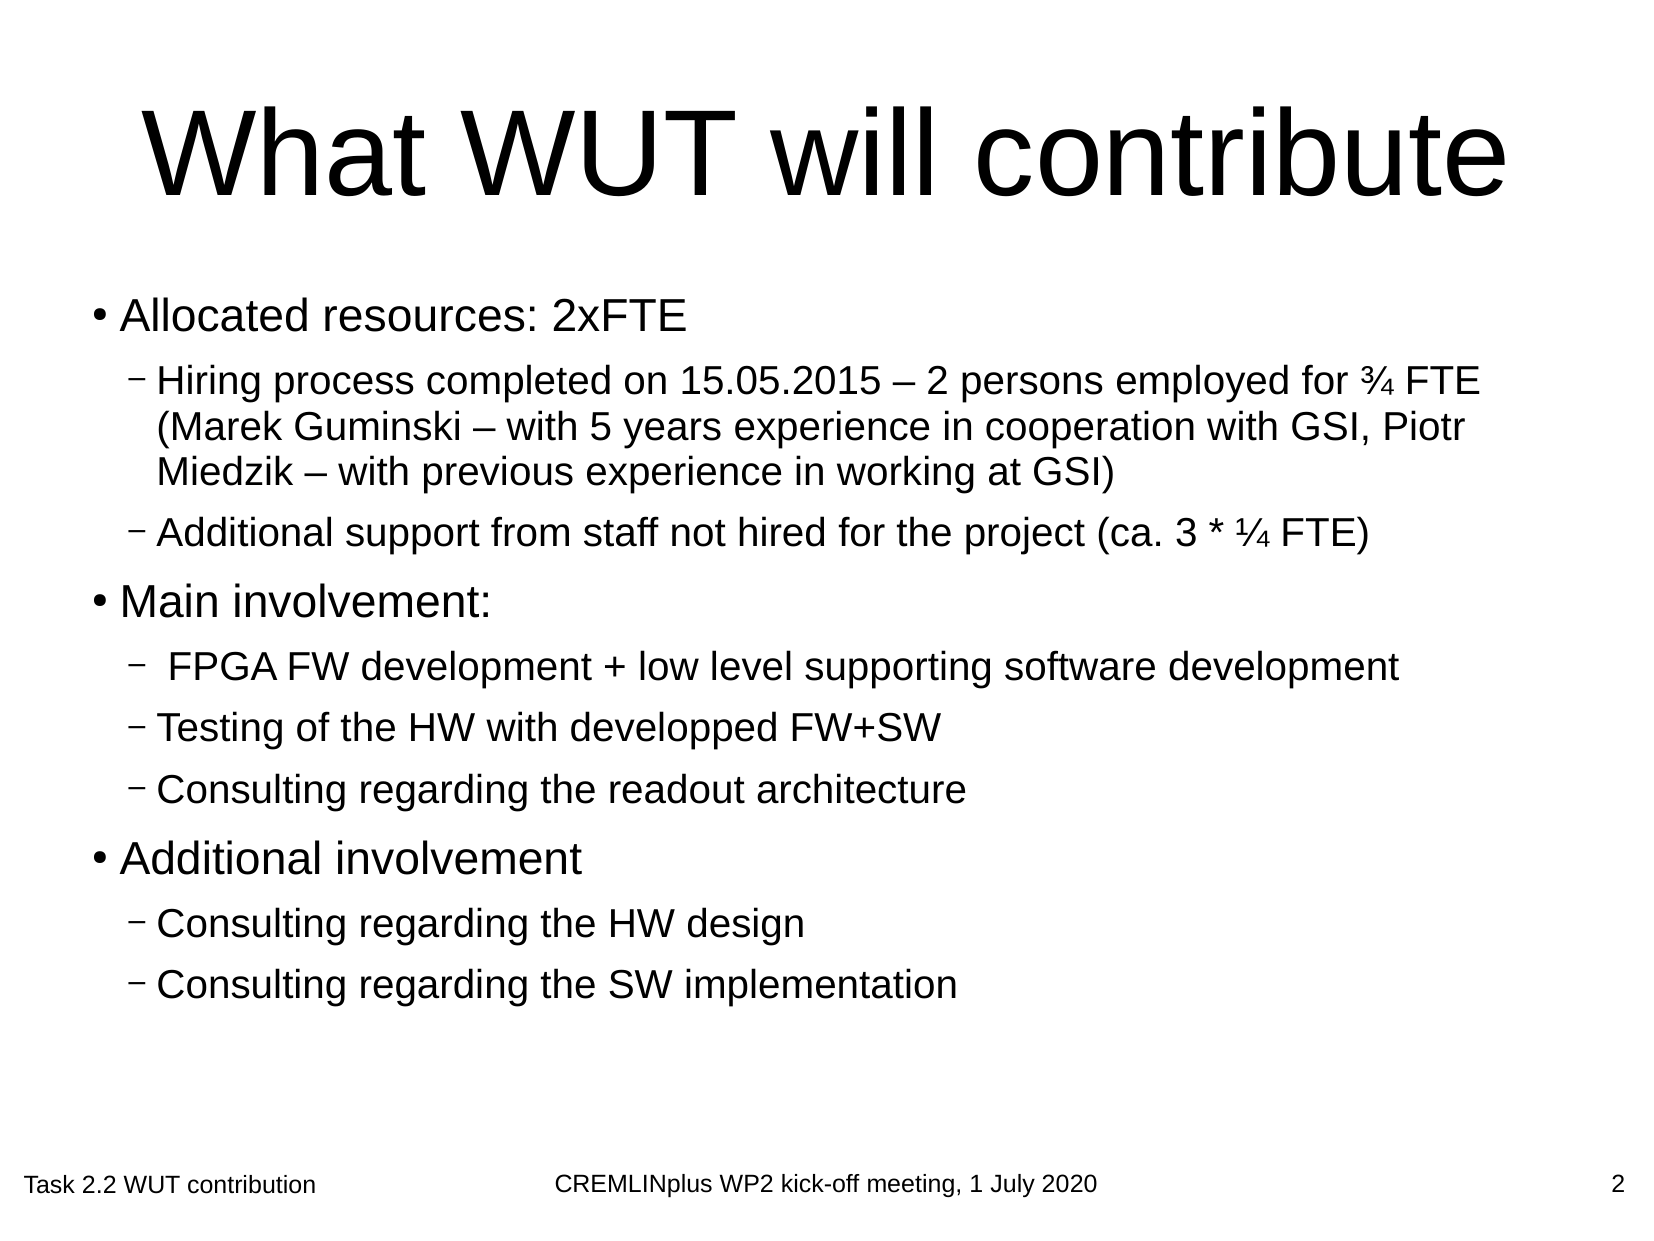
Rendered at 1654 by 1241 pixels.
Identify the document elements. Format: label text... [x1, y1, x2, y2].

title What WUT will contribute [82, 49, 1571, 257]
list Allocated resources: 2xFTE Hiring process completed on 15.05.2015 – 2 persons employed for ¾ FTE (Marek Guminski – with 5 years experience in cooperation with GSI, Piotr Miedzik – with previous experience in working at GSI) Additional support from staff not hired for the project (ca. 3 * ¼ FTE) Main involvement: FPGA FW development + low level supporting software development Testing of the HW with developped FW+SW Consulting regarding the readout architecture Additional involvement Consulting regarding the HW design Consulting regarding the SW implementation [82, 290, 1571, 1010]
